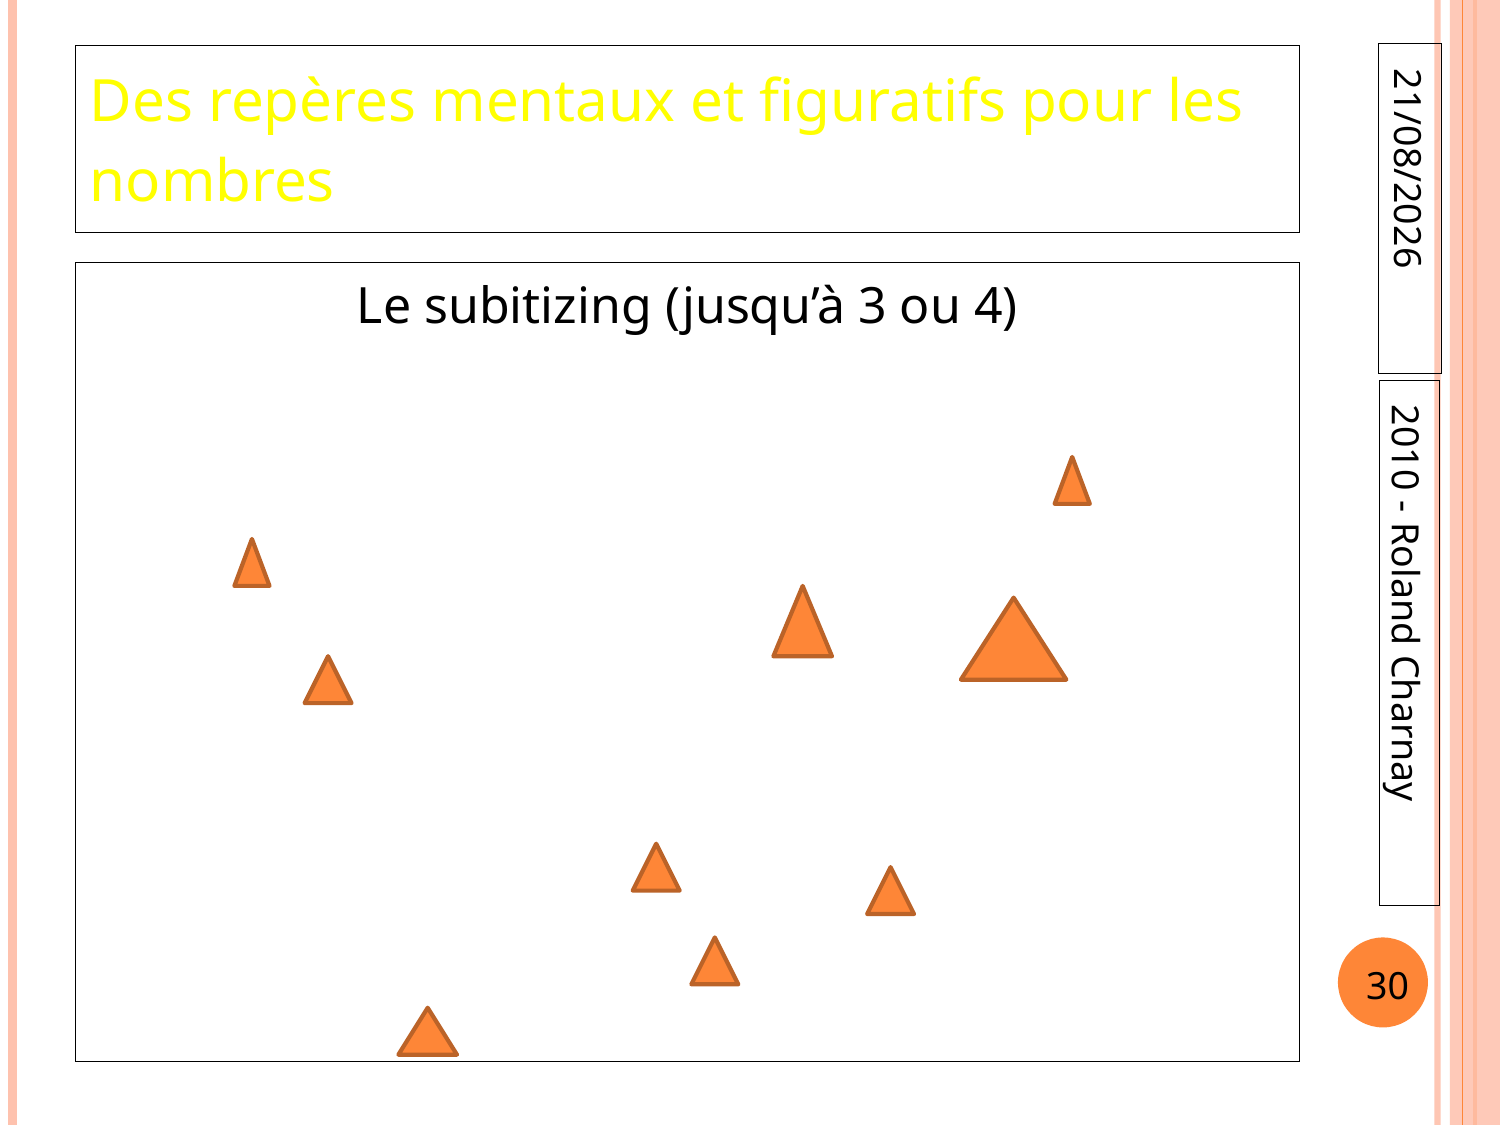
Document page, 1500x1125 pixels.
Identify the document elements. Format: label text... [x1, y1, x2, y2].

list Le subitizing (jusqu’à 3 ou 4) [75, 262, 1300, 1062]
text_box [234, 538, 270, 586]
text_box [773, 585, 832, 657]
text_box [691, 937, 739, 985]
title Des repères mentaux et figuratifs pour les nombres [75, 45, 1300, 233]
text_box <numéro> [1351, 952, 1452, 1038]
text_box [398, 1007, 457, 1055]
text_box [1054, 456, 1090, 504]
text_box [304, 656, 352, 704]
text_box [867, 867, 914, 914]
text_box [960, 597, 1067, 680]
text_box [632, 843, 680, 891]
